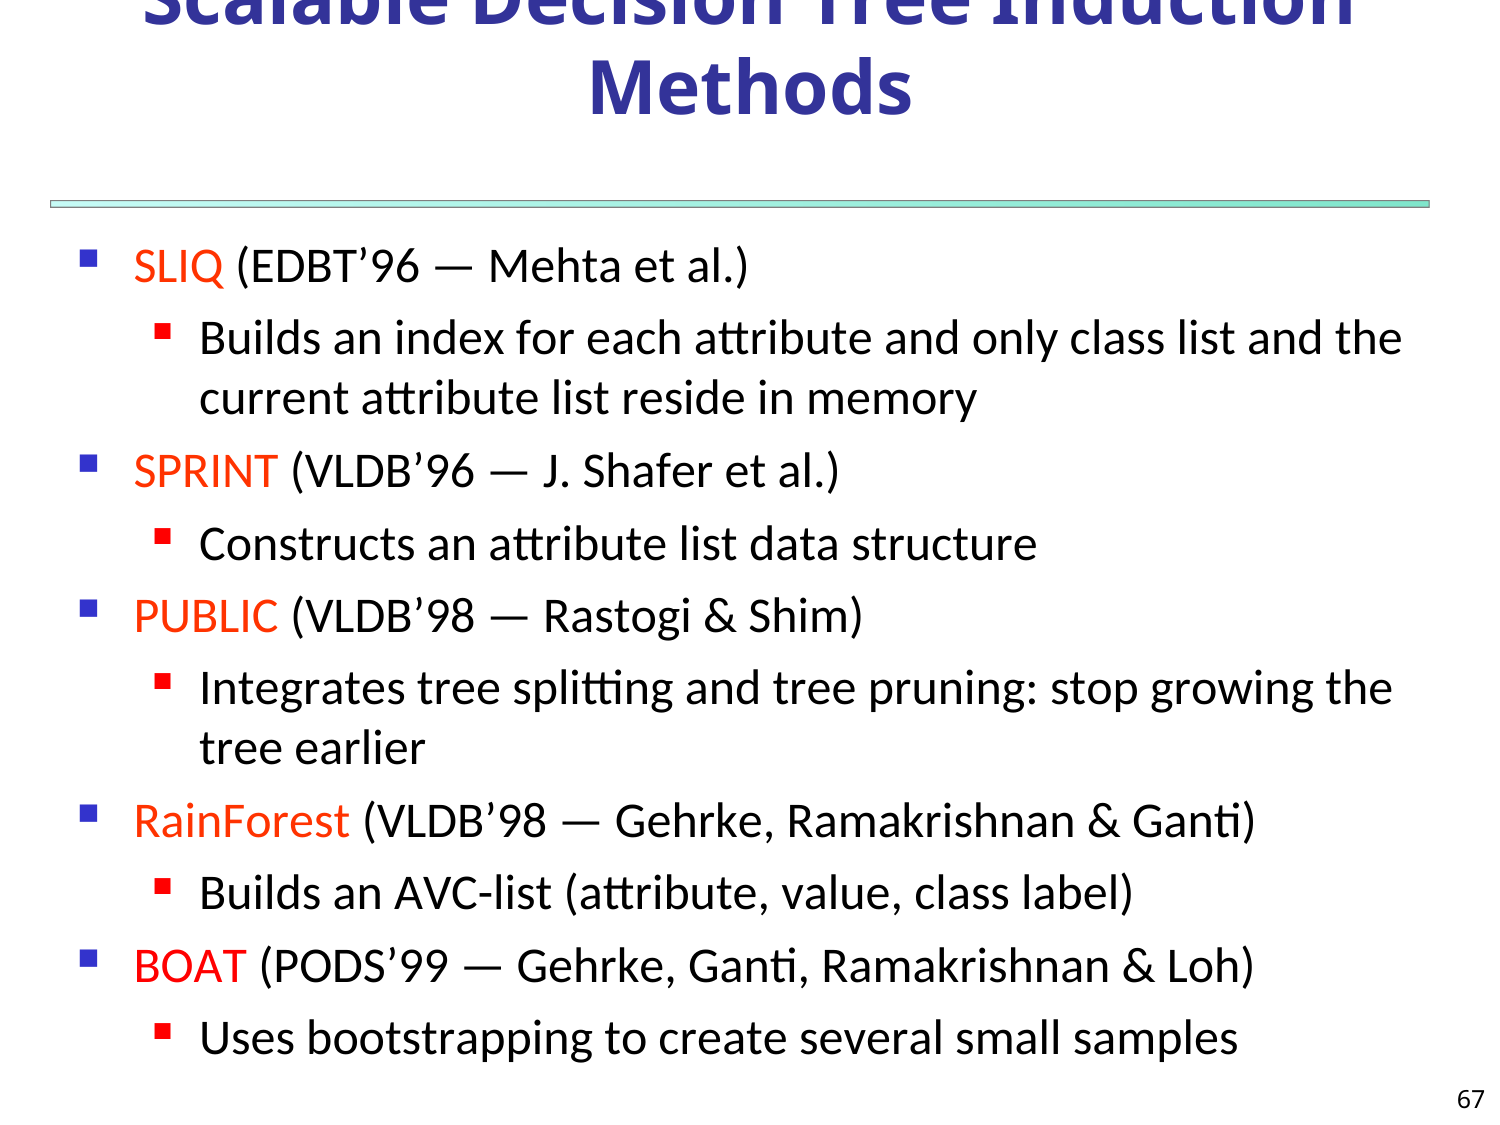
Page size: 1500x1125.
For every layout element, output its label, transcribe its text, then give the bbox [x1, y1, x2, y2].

title Scalable Decision Tree Induction Methods [50, 0, 1450, 138]
list SLIQ (EDBT’96 — Mehta et al.) Builds an index for each attribute and only class list and the current attribute list reside in memory SPRINT (VLDB’96 — J. Shafer et al.) Constructs an attribute list data structure PUBLIC (VLDB’98 — Rastogi & Shim) Integrates tree splitting and tree pruning: stop growing the tree earlier RainForest (VLDB’98 — Gehrke, Ramakrishnan & Ganti) Builds an AVC-list (attribute, value, class label) BOAT (PODS’99 — Gehrke, Ganti, Ramakrishnan & Loh) Uses bootstrapping to create several small samples [62, 224, 1463, 1125]
text_box <number> [1463, 1062, 1500, 1125]
